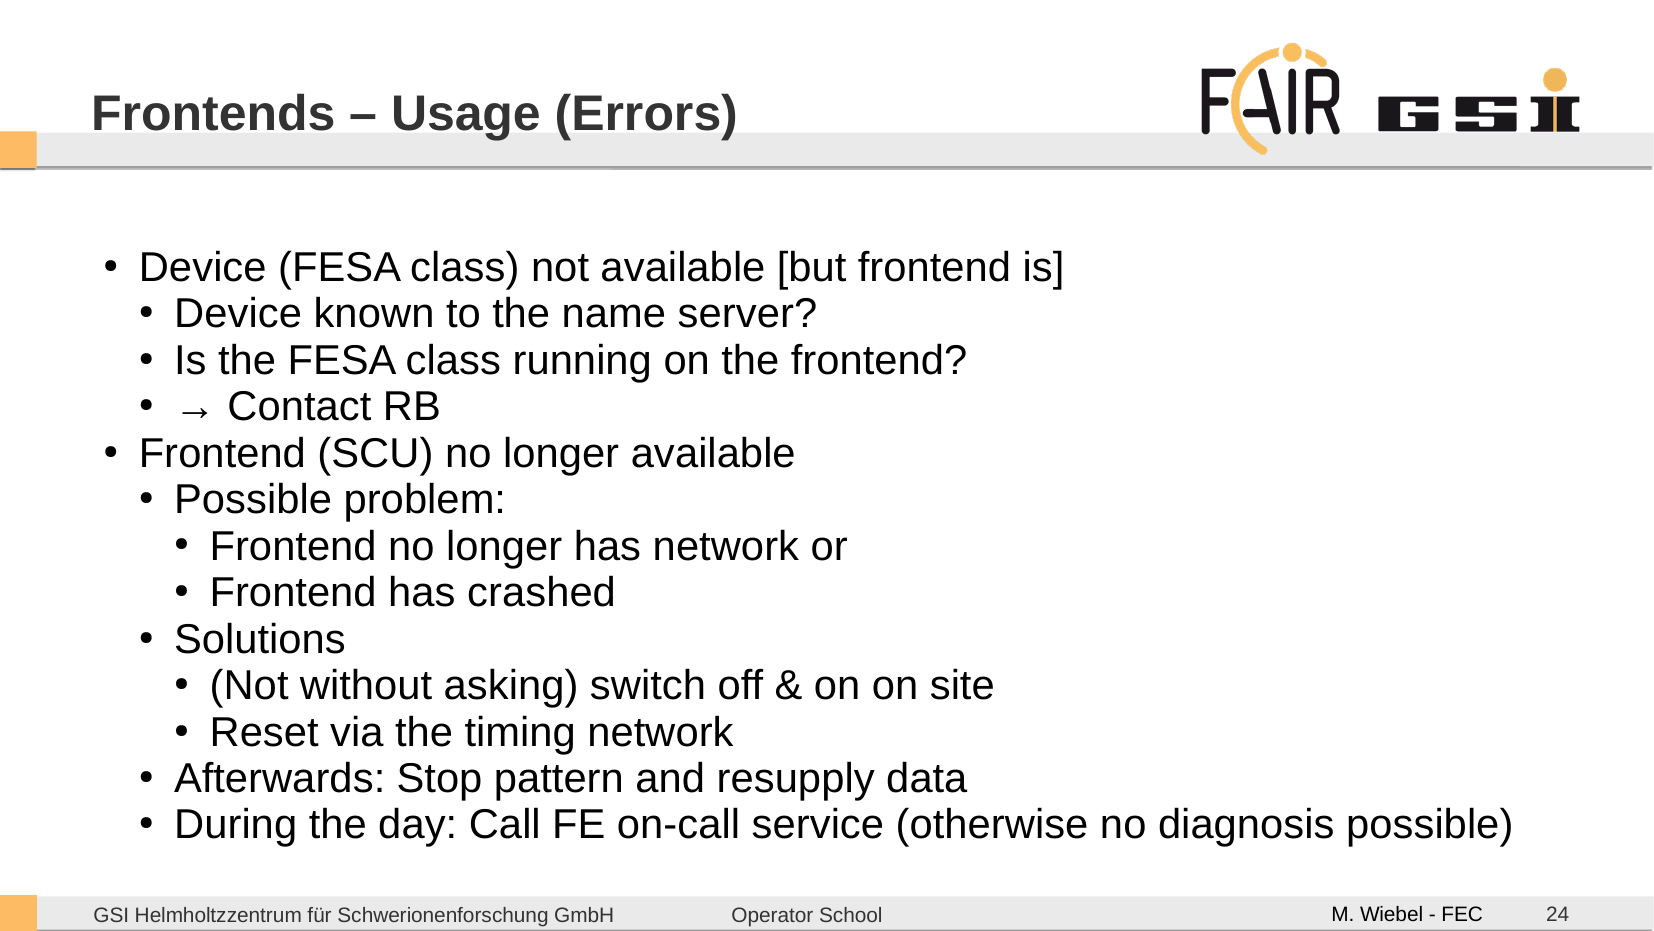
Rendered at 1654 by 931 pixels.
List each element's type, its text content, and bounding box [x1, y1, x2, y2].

picture [1376, 65, 1581, 132]
text_box Device (FESA class) not available [but frontend is] Device known to the name server? Is the FESA class running on the frontend? → Contact RB Frontend (SCU) no longer available Possible problem: Frontend no longer has network or Frontend has crashed Solutions (Not without asking) switch off & on on site Reset via the timing network Afterwards: Stop pattern and resupply data During the day: Call FE on-call service (otherwise no diagnosis possible) [88, 236, 1565, 907]
title Frontends – Usage (Errors) [76, 41, 1288, 149]
picture [1200, 40, 1341, 157]
